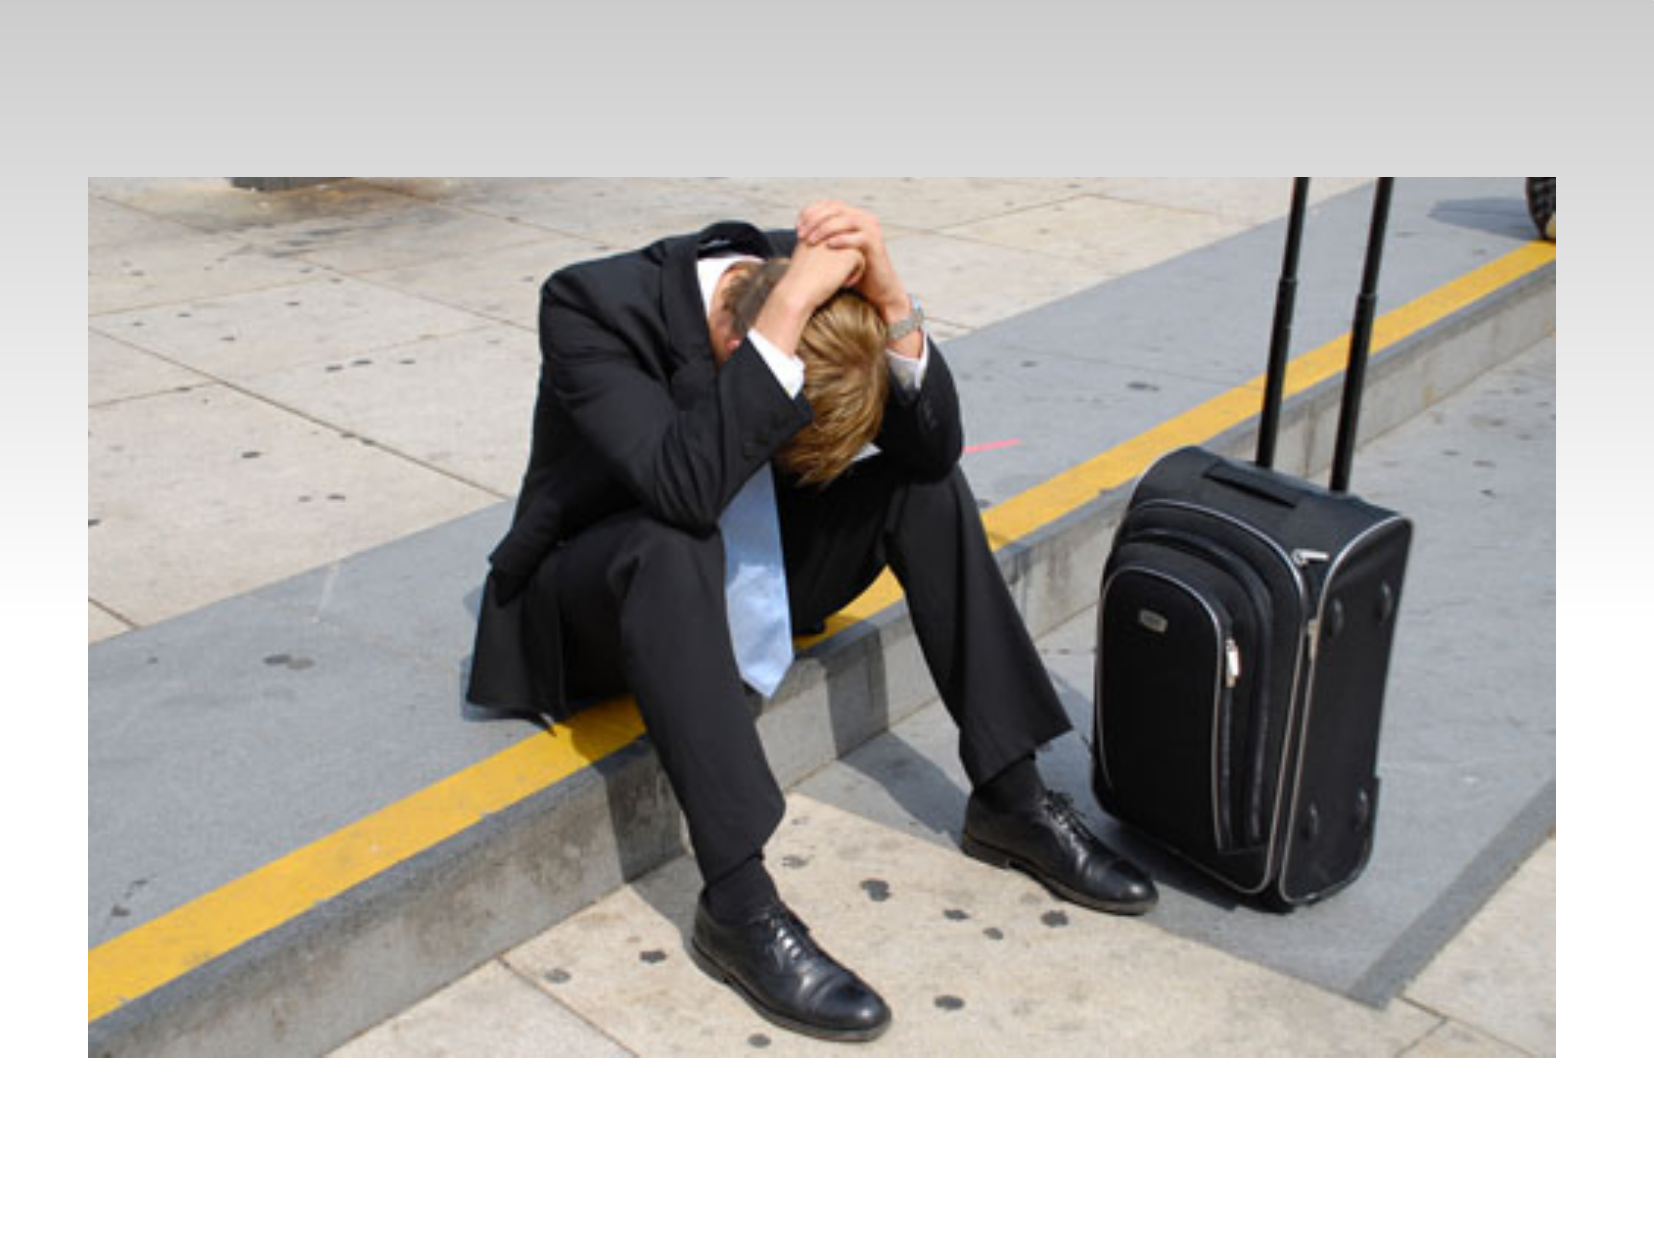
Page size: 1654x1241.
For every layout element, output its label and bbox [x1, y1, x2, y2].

picture [88, 177, 1556, 1058]
